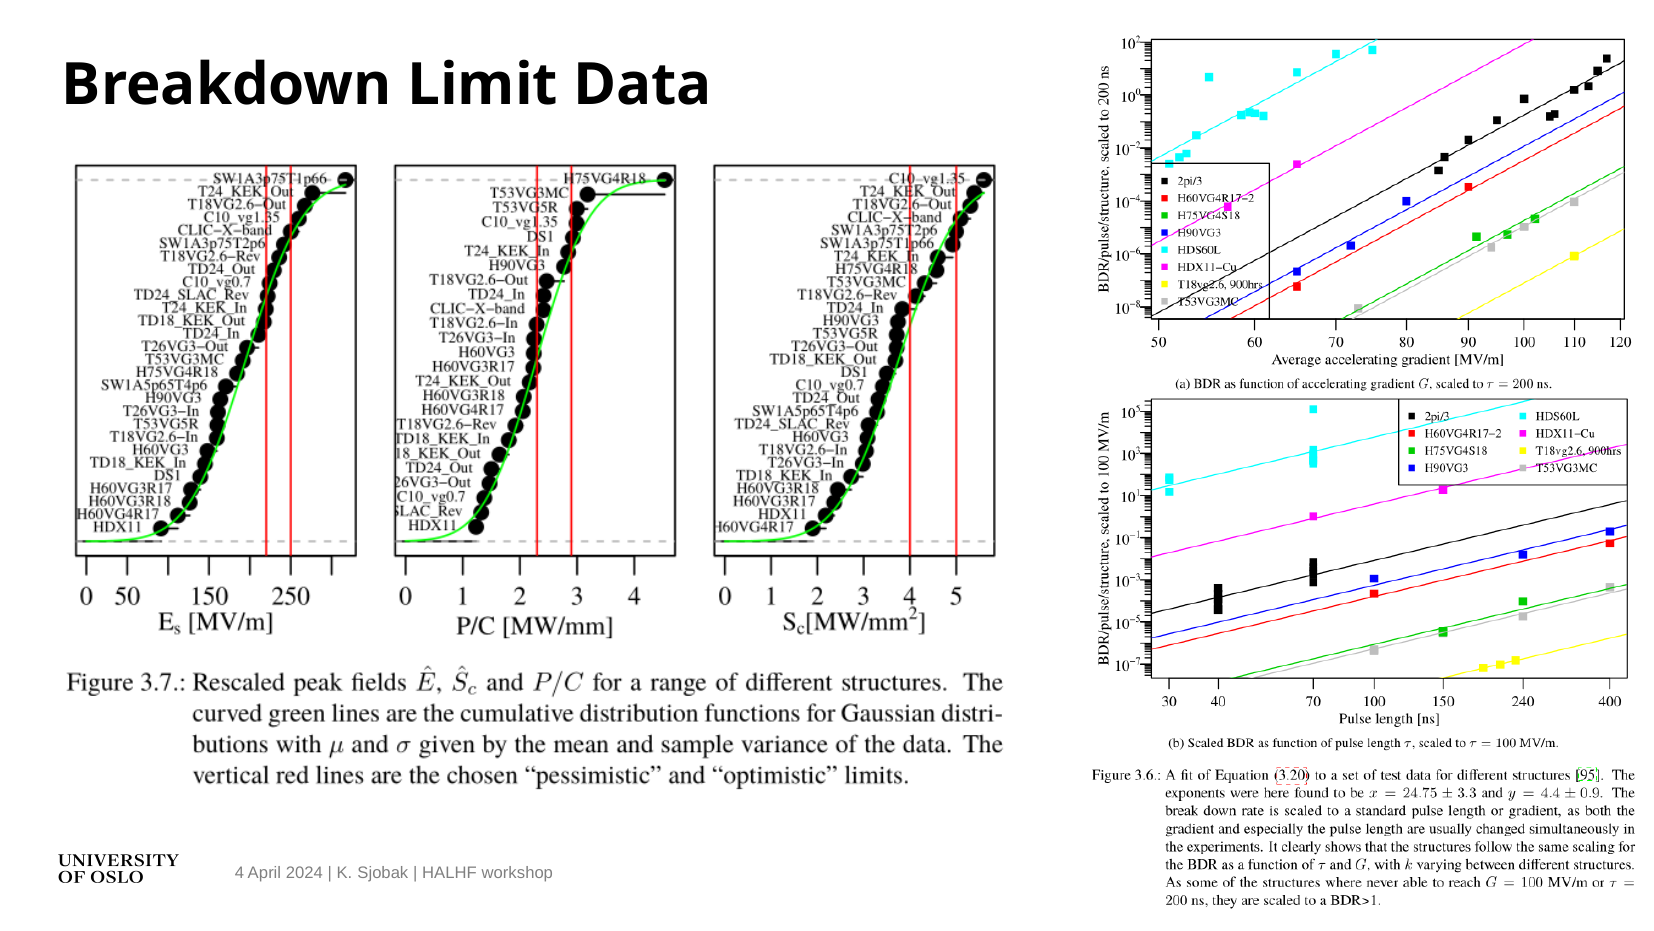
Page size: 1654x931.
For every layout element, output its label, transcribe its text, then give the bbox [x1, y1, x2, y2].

picture [57, 155, 1013, 799]
picture [58, 854, 179, 883]
text_box Breakdown Limit Data [53, 37, 1087, 151]
picture [1087, 26, 1644, 915]
